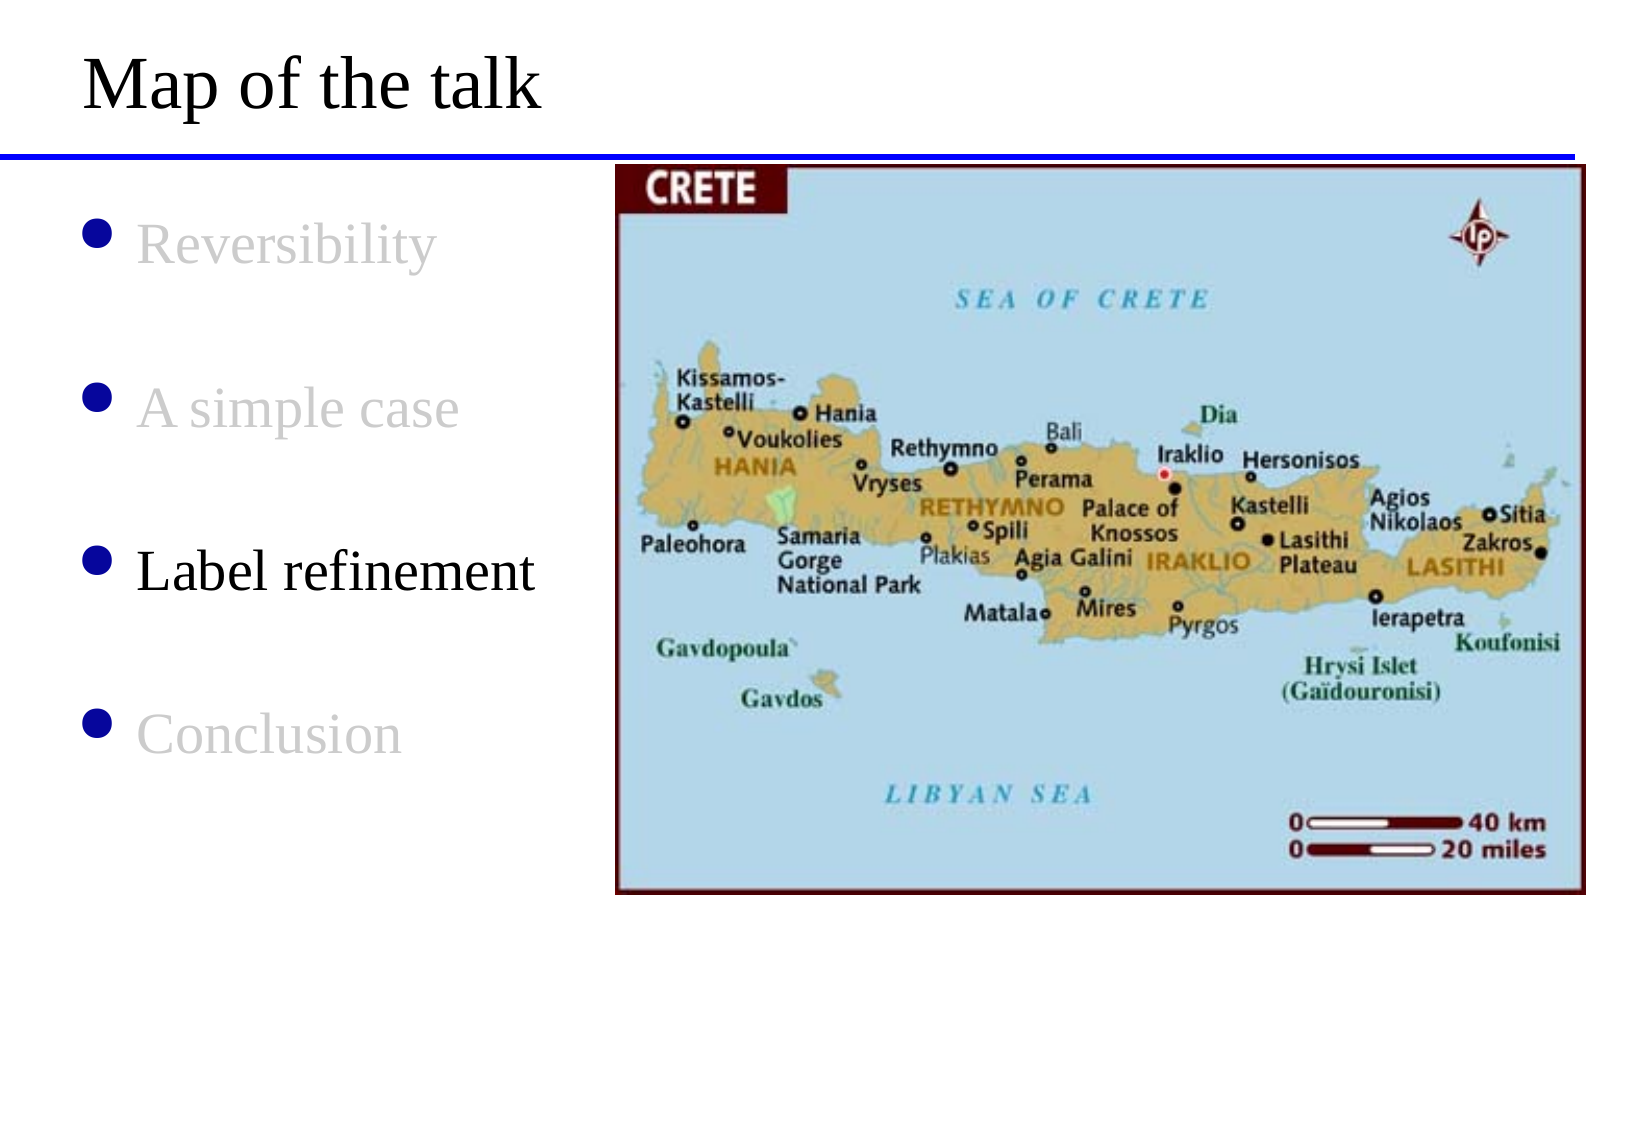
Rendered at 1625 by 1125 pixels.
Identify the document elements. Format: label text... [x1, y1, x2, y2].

picture [615, 164, 1586, 895]
title Map of the talk [67, 27, 1544, 131]
list Reversibility A simple case Label refinement Conclusion [65, 198, 1476, 1061]
